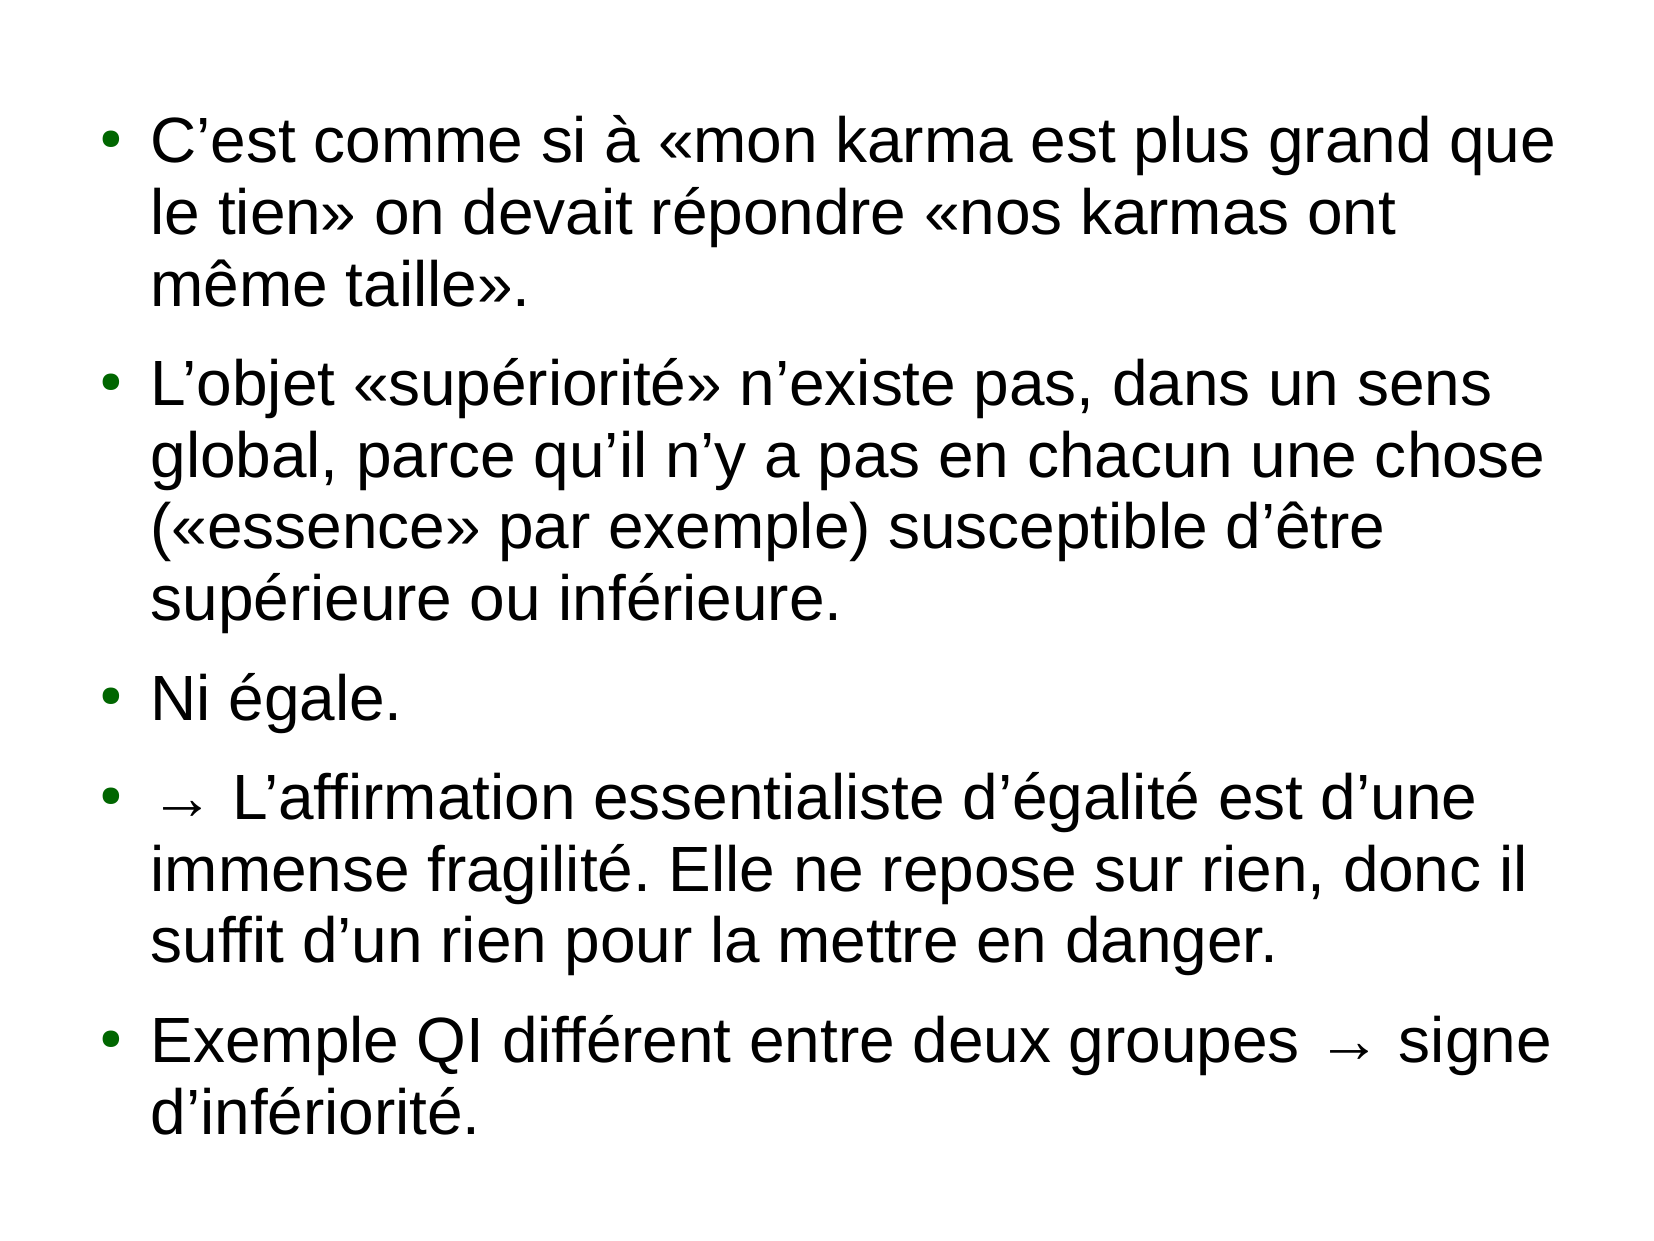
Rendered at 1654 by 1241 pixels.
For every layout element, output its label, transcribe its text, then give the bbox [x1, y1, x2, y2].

list C’est comme si à «mon karma est plus grand que le tien» on devait répondre «nos karmas ont même taille». L’objet «supériorité» n’existe pas, dans un sens global, parce qu’il n’y a pas en chacun une chose («essence» par exemple) susceptible d’être supérieure ou inférieure. Ni égale. → L’affirmation essentialiste d’égalité est d’une immense fragilité. Elle ne repose sur rien, donc il suffit d’un rien pour la mettre en danger. Exemple QI différent entre deux groupes → signe d’infériorité. [82, 105, 1571, 1156]
